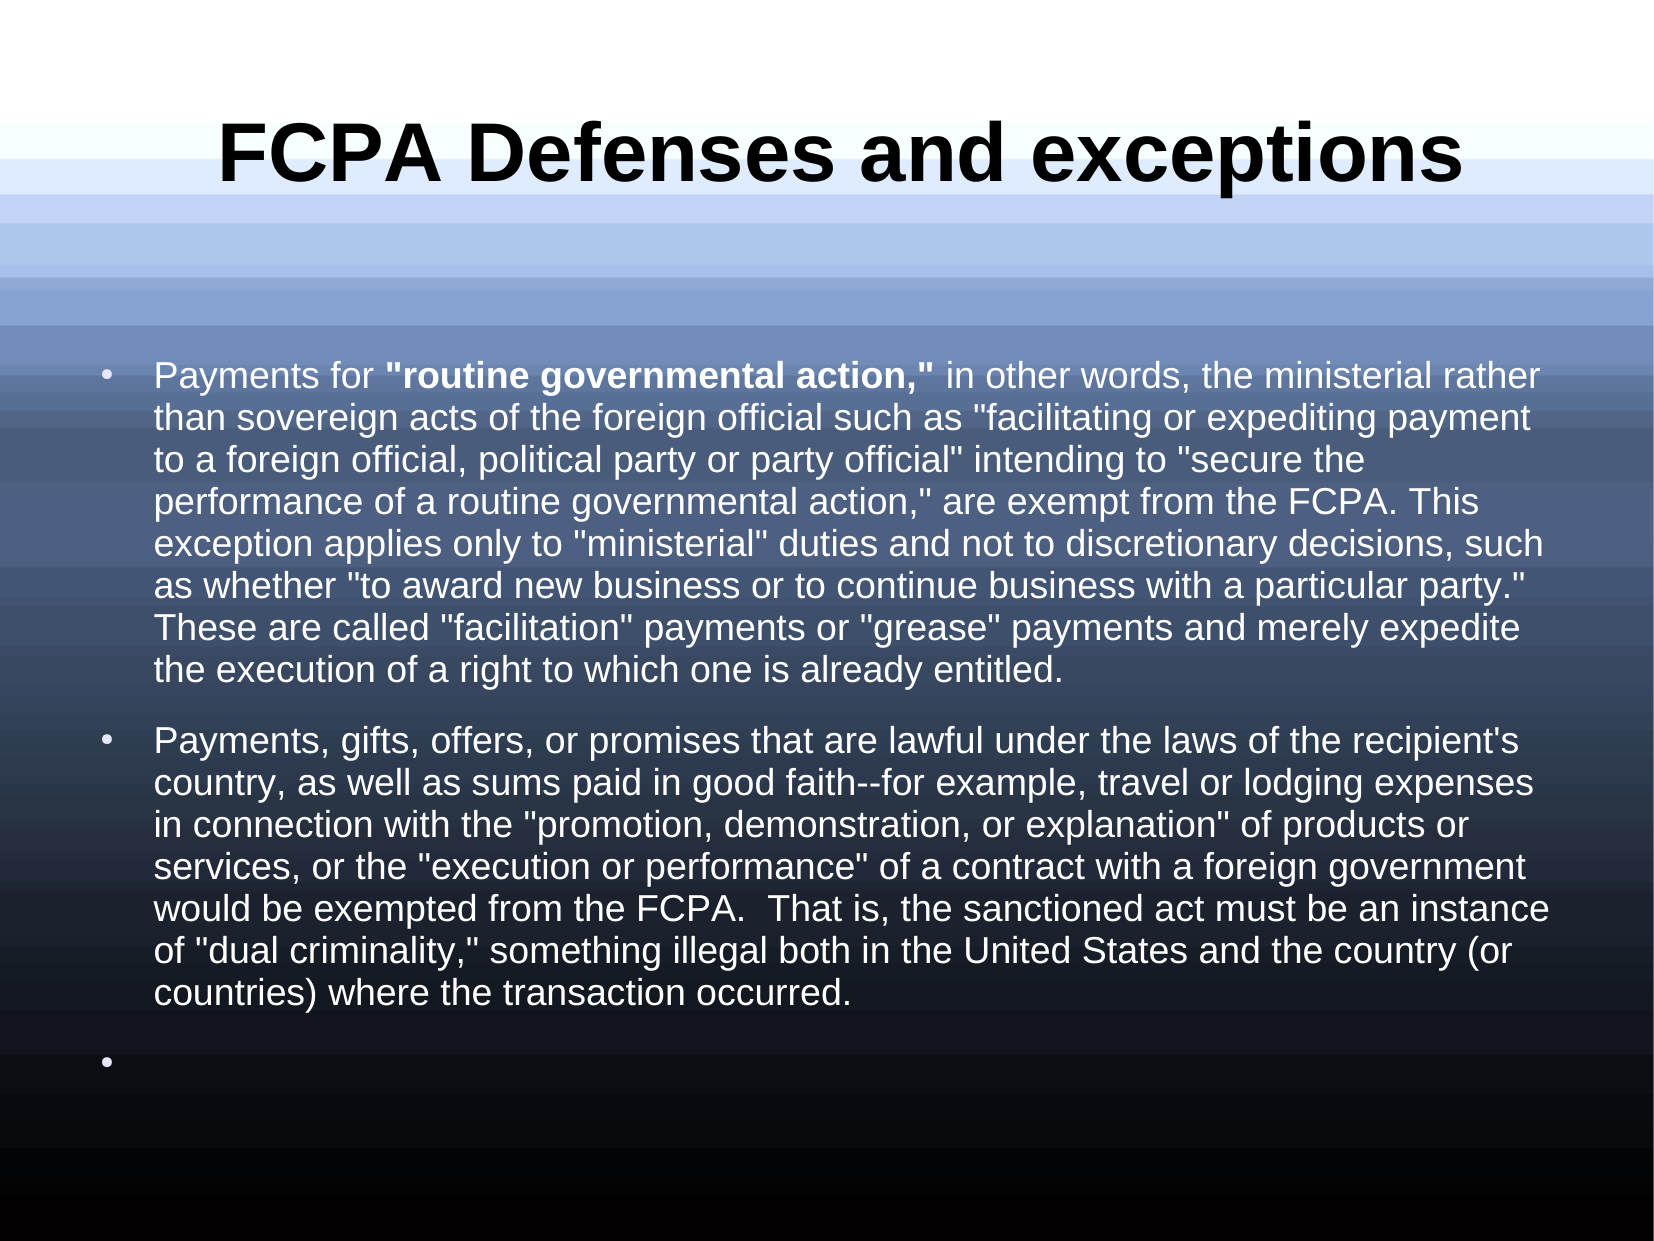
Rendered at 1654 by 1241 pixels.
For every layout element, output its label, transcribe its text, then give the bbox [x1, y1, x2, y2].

list Payments for "routine governmental action," in other words, the ministerial rather than sovereign acts of the foreign official such as "facilitating or expediting payment to a foreign official, political party or party official" intending to "secure the performance of a routine governmental action," are exempt from the FCPA. This exception applies only to "ministerial" duties and not to discretionary decisions, such as whether "to award new business or to continue business with a particular party." These are called "facilitation" payments or "grease" payments and merely expedite the execution of a right to which one is already entitled. Payments, gifts, offers, or promises that are lawful under the laws of the recipient's country, as well as sums paid in good faith--for example, travel or lodging expenses in connection with the "promotion, demonstration, or explanation" of products or services, or the "execution or performance" of a contract with a foreign government would be exempted from the FCPA. That is, the sanctioned act must be an instance of "dual criminality," something illegal both in the United States and the country (or countries) where the transaction occurred. [82, 354, 1571, 1109]
title FCPA Defenses and exceptions [82, 49, 1571, 257]
picture [0, 0, 1654, 1241]
